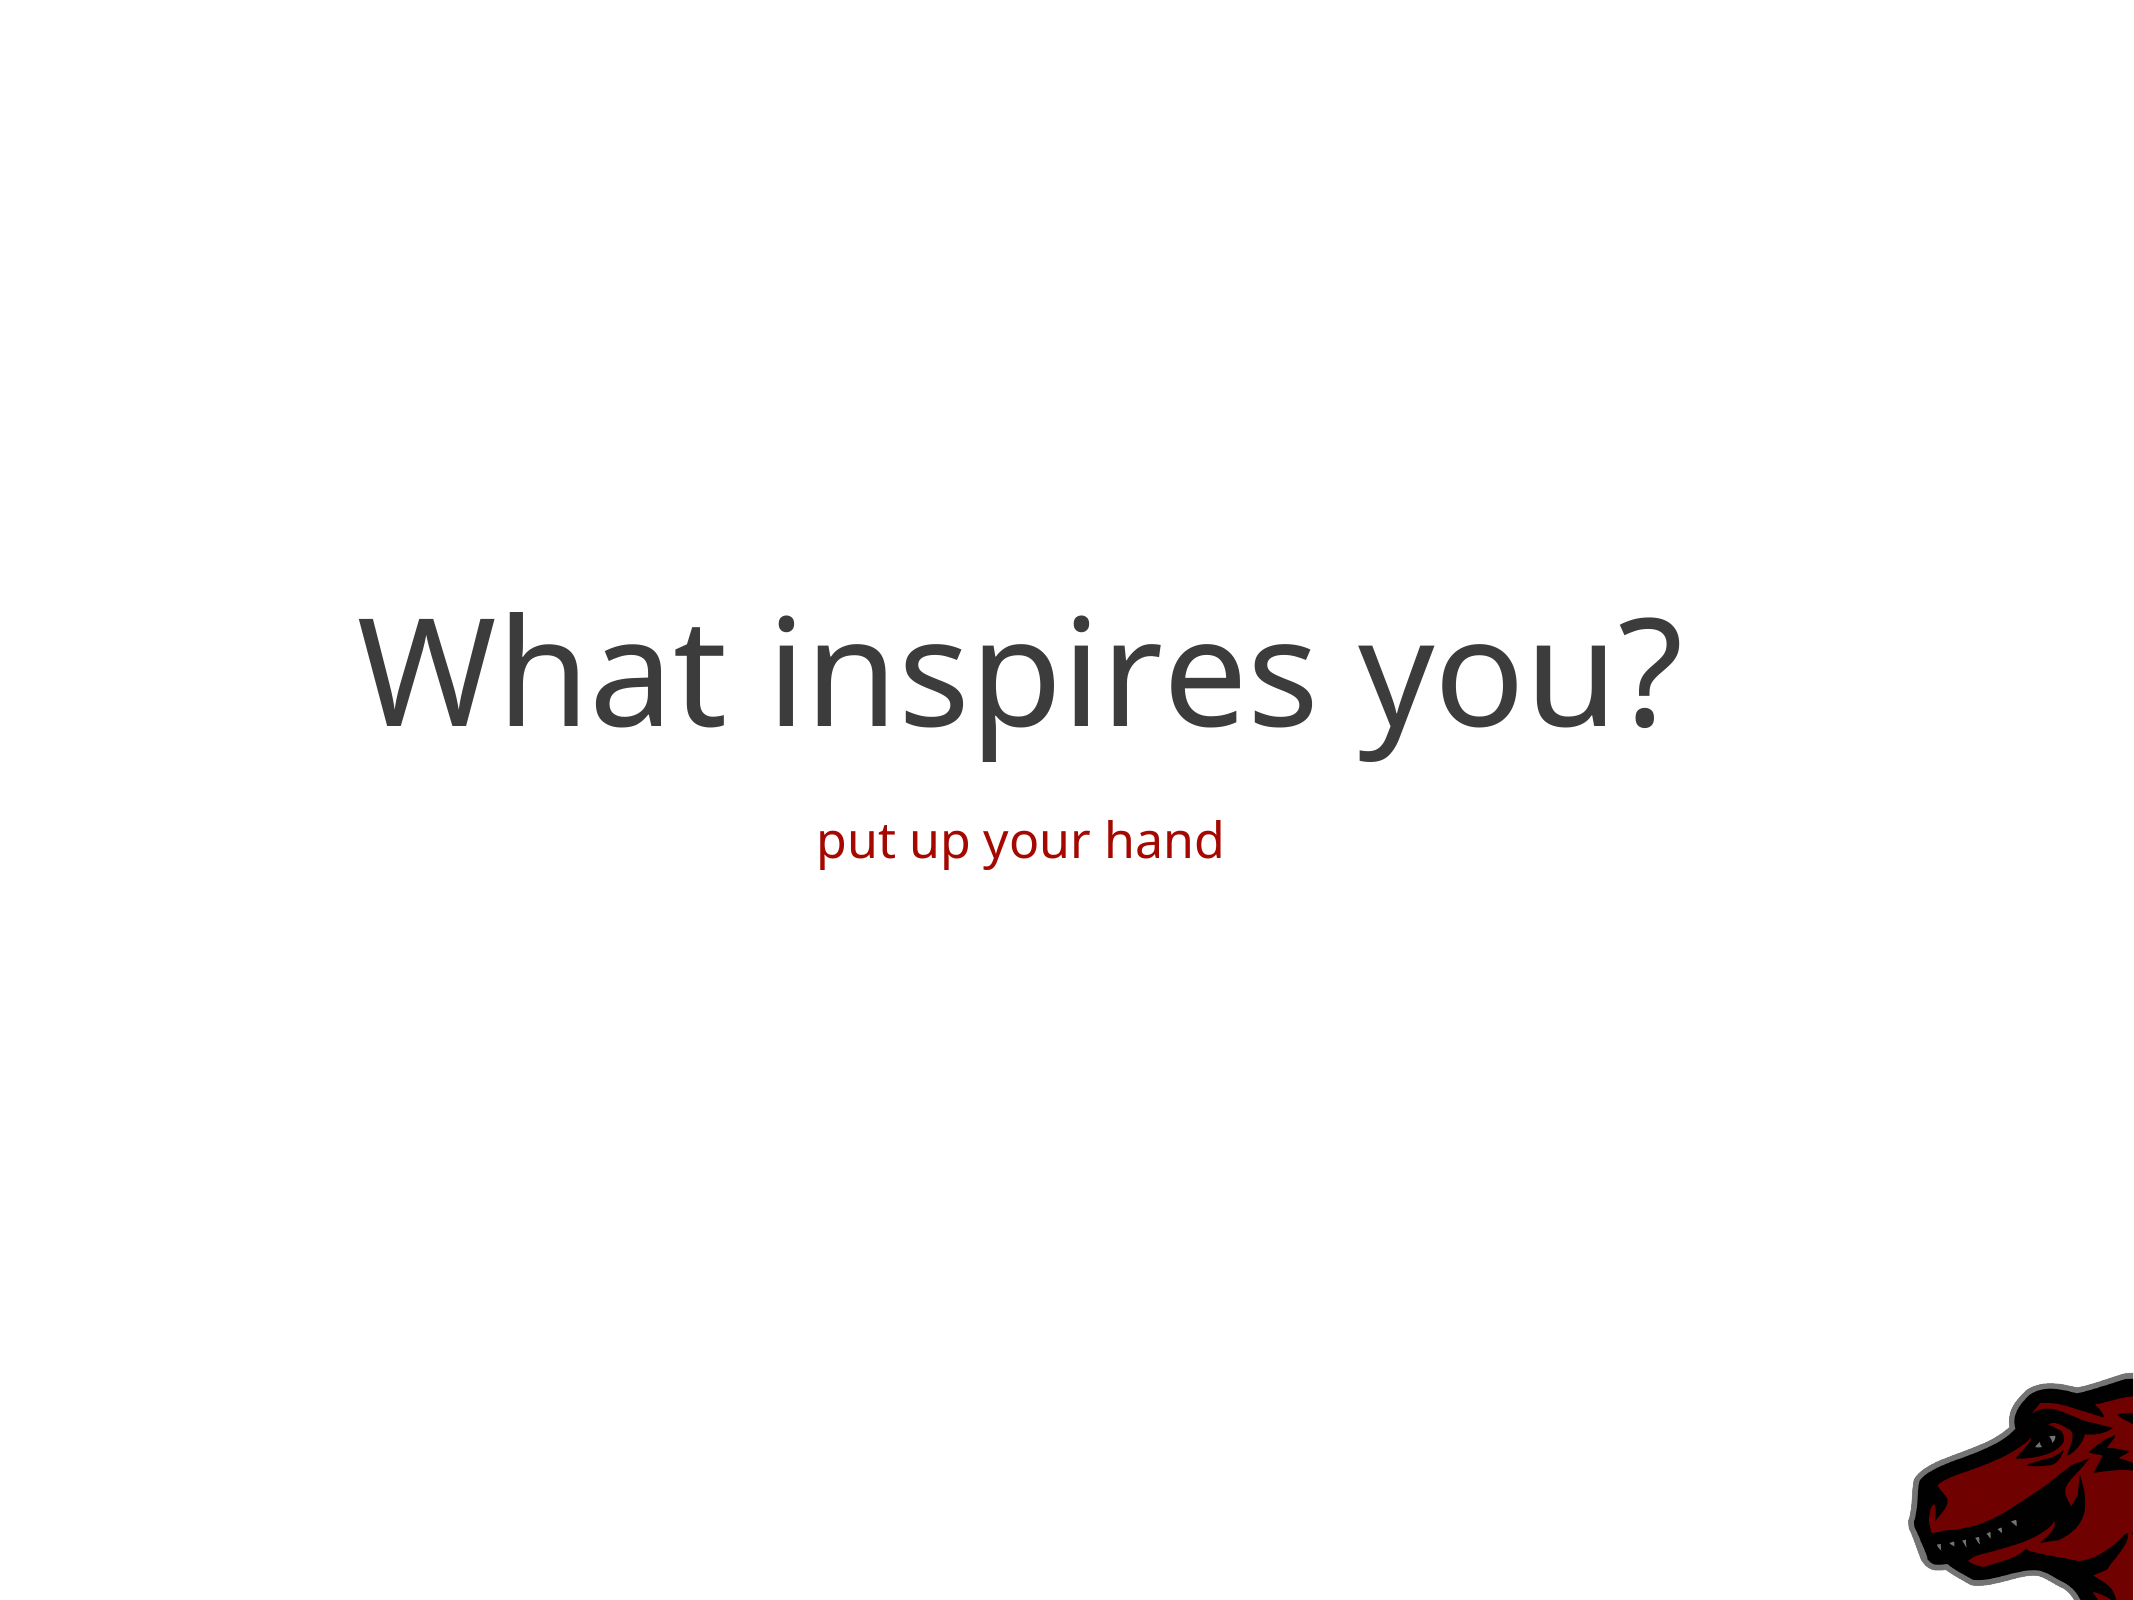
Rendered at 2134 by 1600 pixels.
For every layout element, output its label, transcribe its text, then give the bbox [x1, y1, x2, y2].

text_box What inspires you? put up your hand [162, 216, 1880, 1288]
picture [1889, 1372, 2134, 1600]
